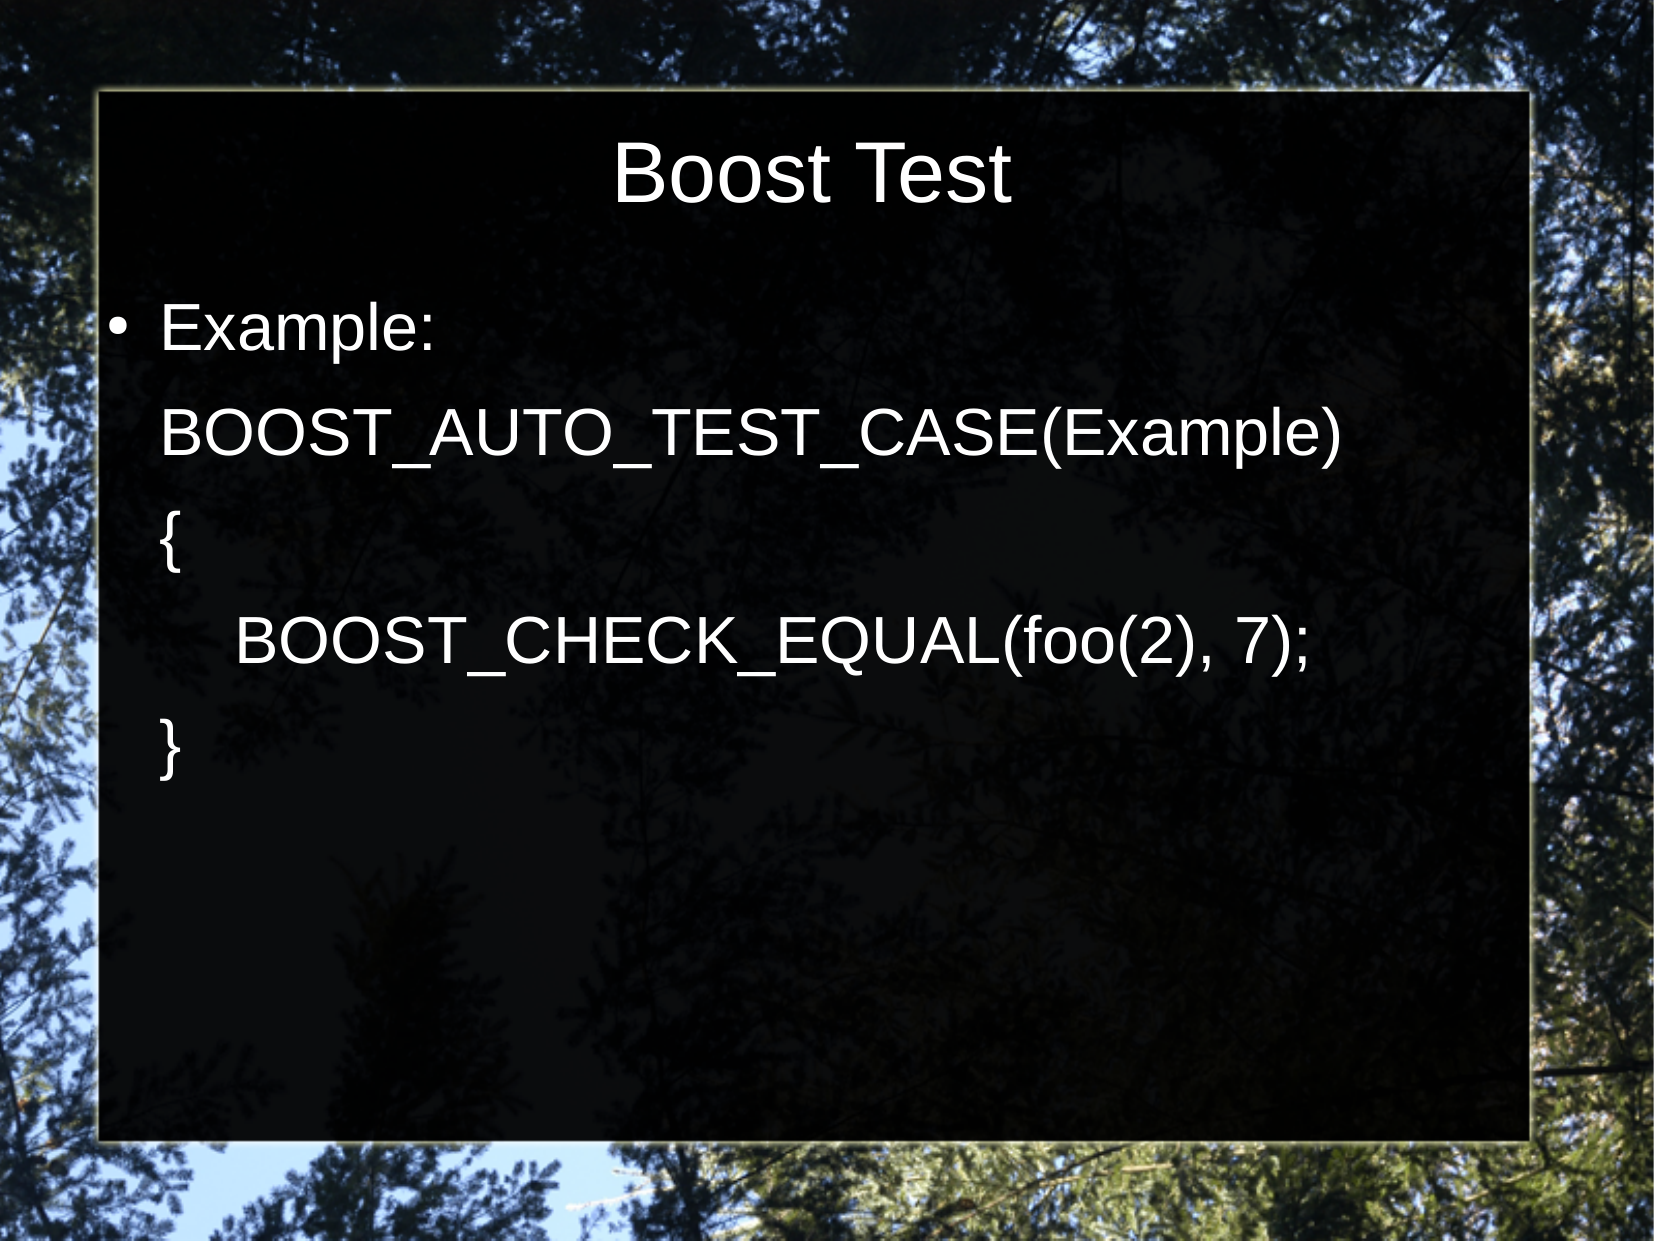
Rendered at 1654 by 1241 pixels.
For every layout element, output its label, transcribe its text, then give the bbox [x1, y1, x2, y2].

title Boost Test [88, 88, 1536, 257]
list Example: BOOST_AUTO_TEST_CASE(Example) { BOOST_CHECK_EQUAL(foo(2), 7); } [88, 290, 1536, 1109]
picture [0, 0, 1654, 1241]
